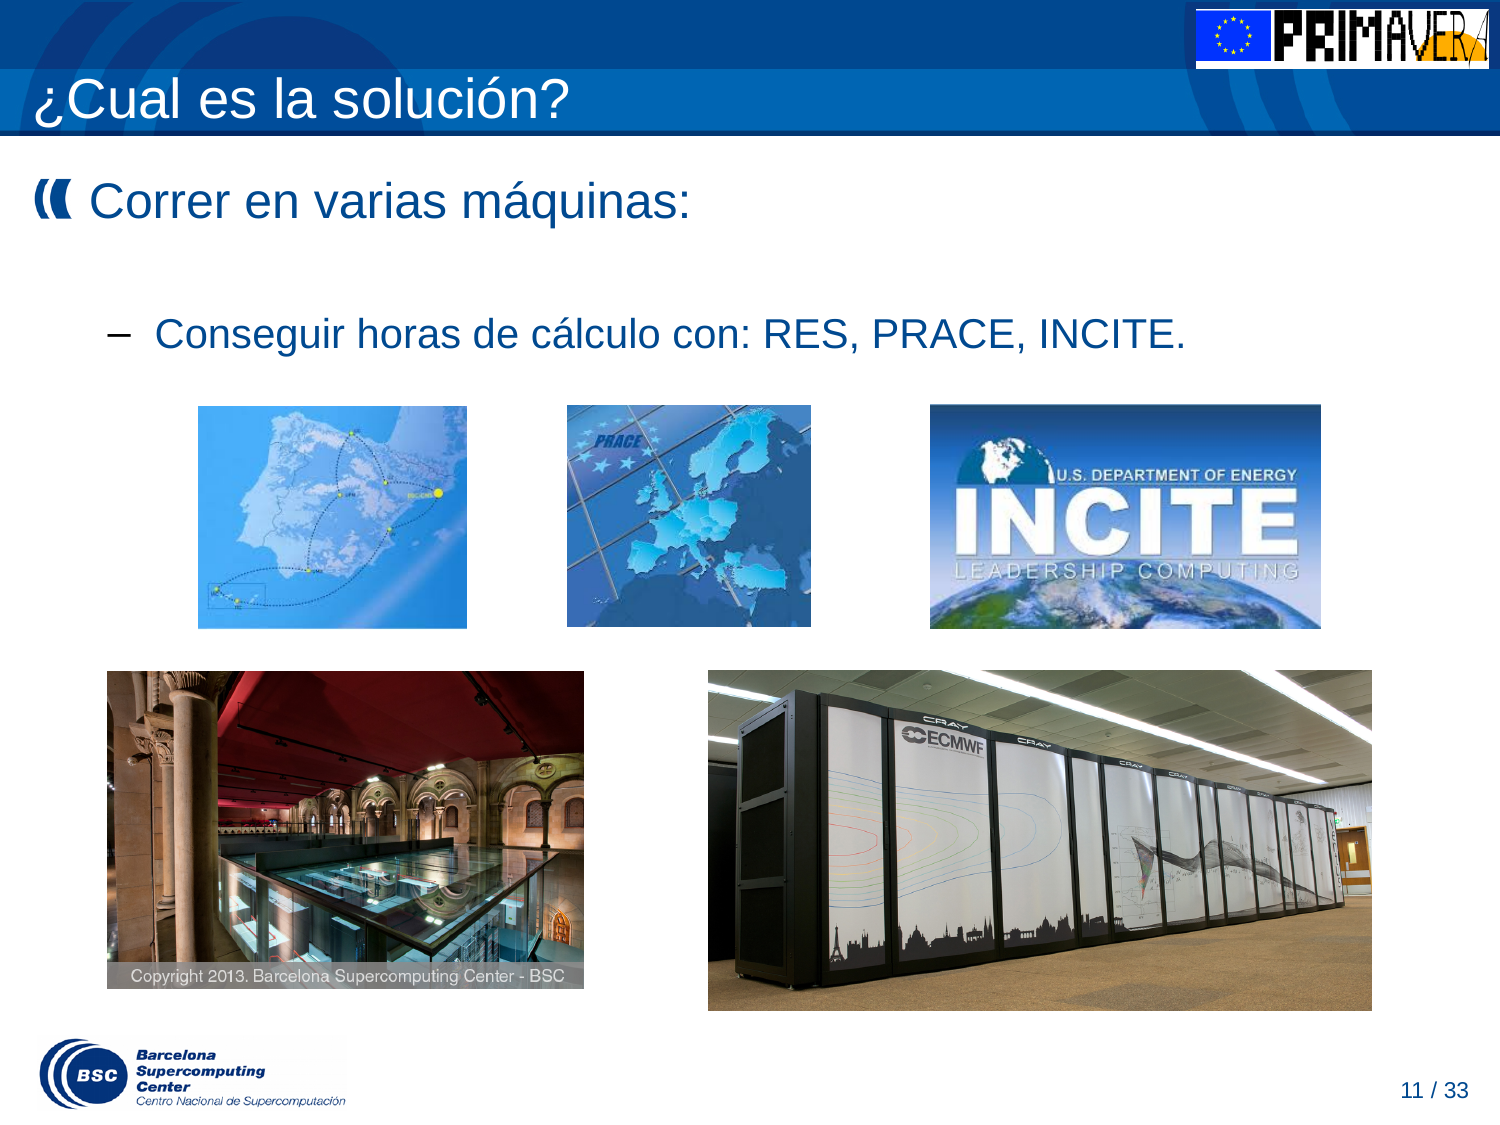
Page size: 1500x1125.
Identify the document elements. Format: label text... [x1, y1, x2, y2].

title ¿Cual es la solución? [17, 7, 1483, 138]
picture [198, 406, 467, 630]
picture [708, 670, 1372, 1011]
list Correr en varias máquinas: Conseguir horas de cálculo con: RES, PRACE, INCITE. [17, 160, 1483, 1012]
picture [567, 405, 811, 627]
picture [0, 0, 1500, 136]
picture [107, 671, 584, 989]
picture [930, 404, 1321, 629]
text_box <number> / 33 [1364, 1042, 1484, 1111]
picture [37, 1035, 347, 1111]
